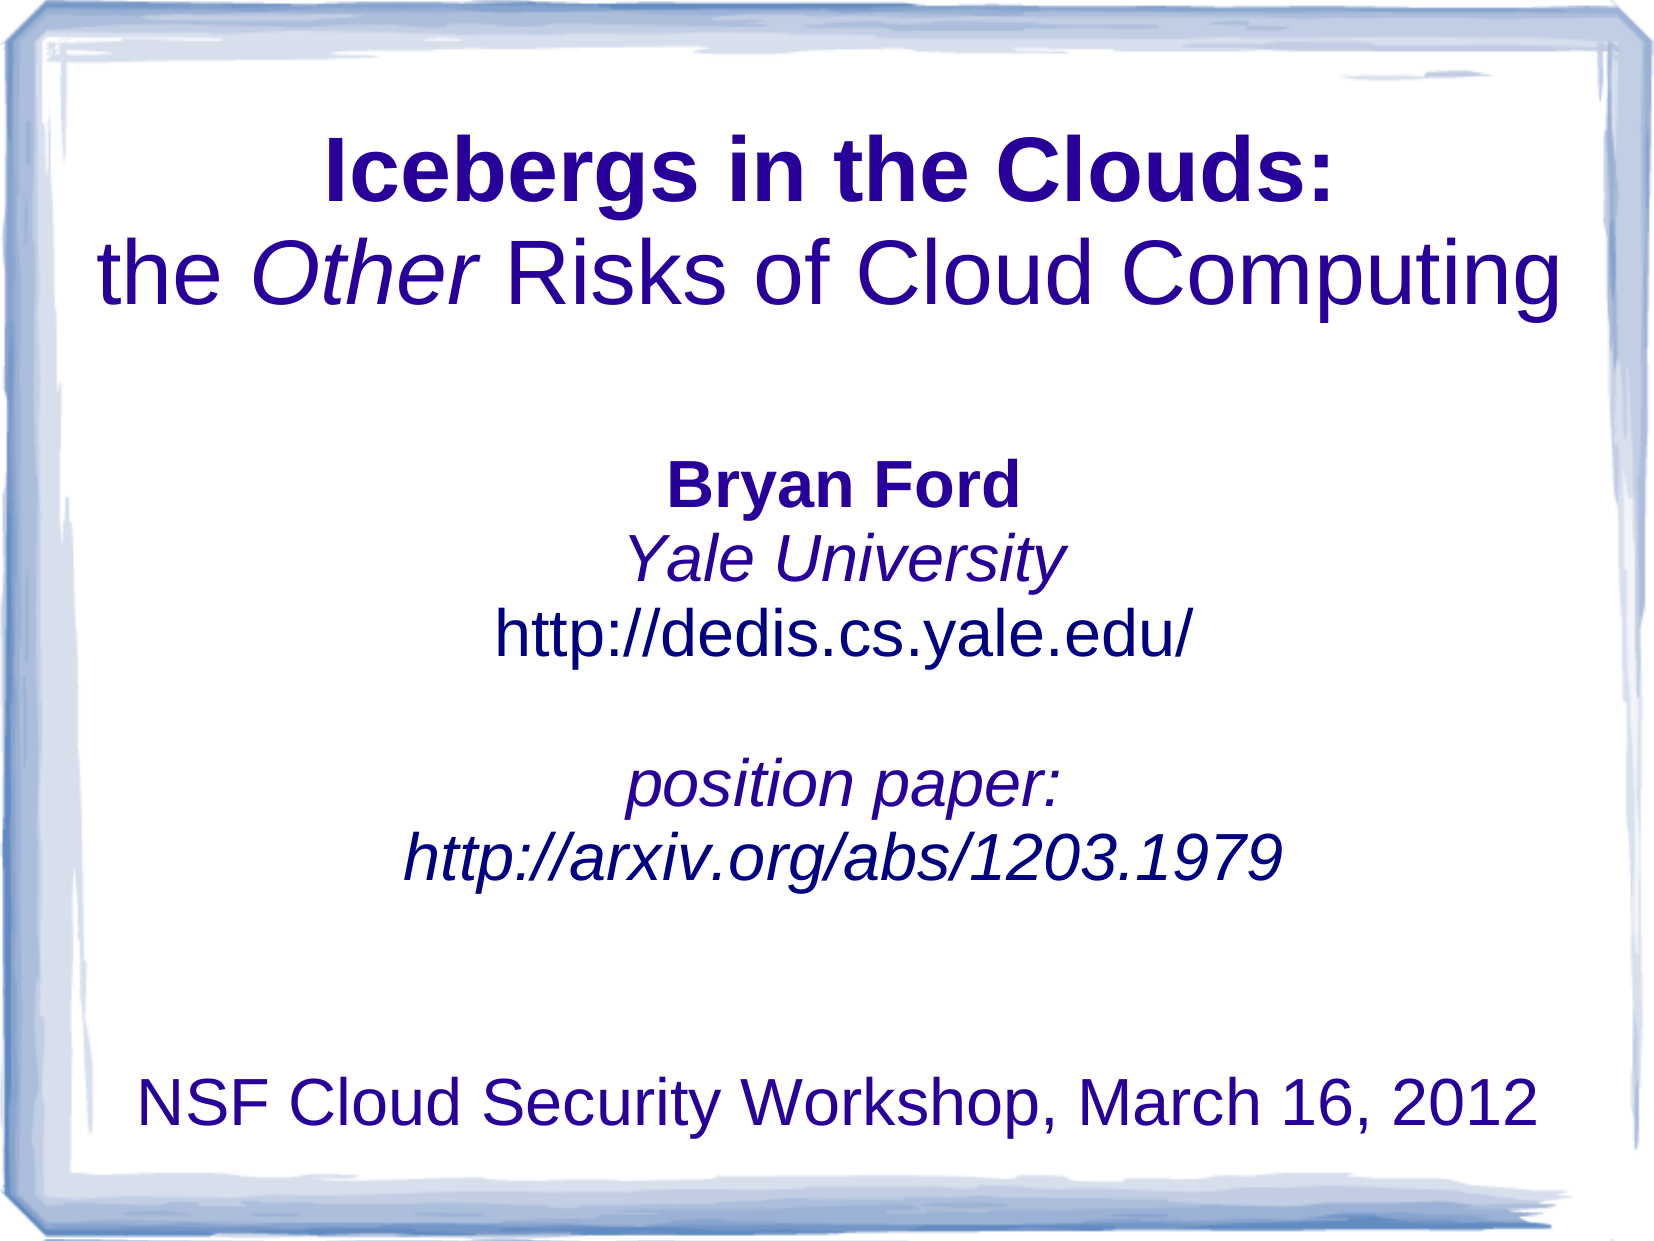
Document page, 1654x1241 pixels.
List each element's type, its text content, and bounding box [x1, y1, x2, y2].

subtitle Bryan Ford Yale University http://dedis.cs.yale.edu/ position paper: http://arxiv.org/abs/1203.1979 [118, 412, 1571, 1004]
text_box NSF Cloud Security Workshop, March 16, 2012 [112, 1050, 1566, 1155]
title Icebergs in the Clouds: the Other Risks of Cloud Computing [86, 117, 1576, 325]
picture [0, 0, 1654, 1241]
